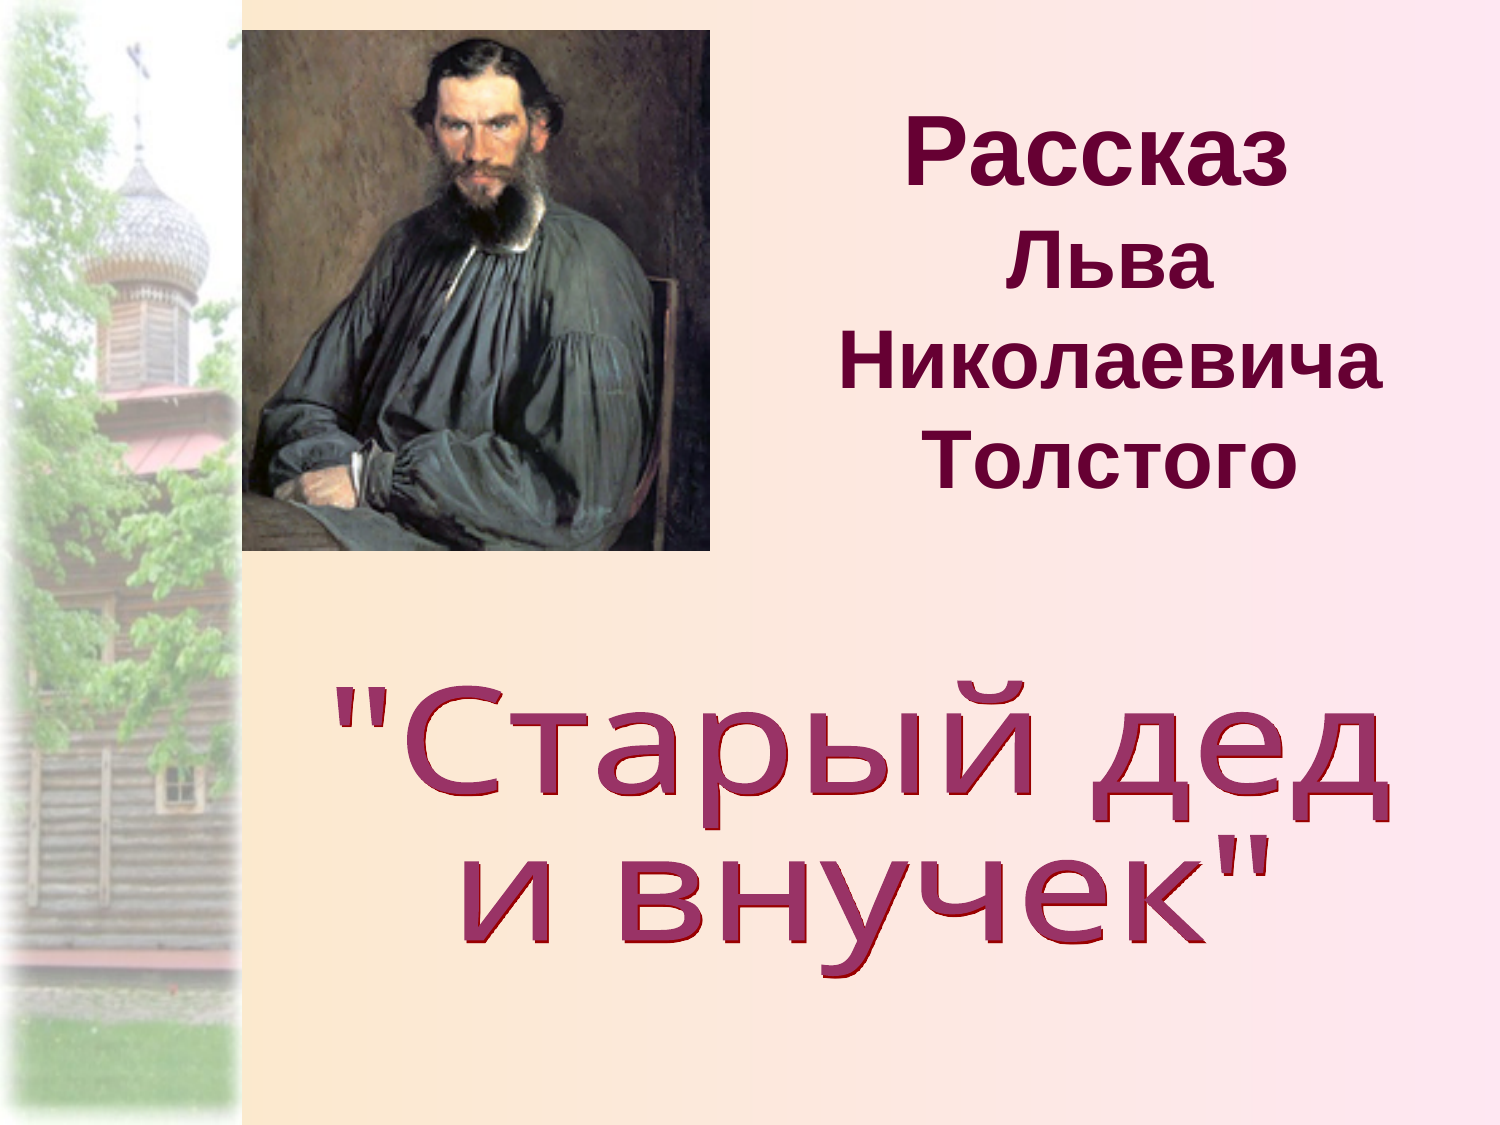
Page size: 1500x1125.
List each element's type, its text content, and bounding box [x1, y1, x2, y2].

text_box "Старый дед и внучек" [464, 861, 547, 941]
picture [242, 30, 710, 551]
text_box "Старый дед и внучек" [407, 685, 502, 795]
text_box "Старый дед и внучек" [368, 687, 386, 726]
text_box "Старый дед и внучек" [1200, 711, 1281, 795]
text_box "Старый дед и внучек" [598, 712, 674, 795]
text_box "Старый дед и внучек" [703, 711, 787, 829]
text_box "Старый дед и внучек" [946, 713, 1030, 793]
text_box Рассказ Льва Николаевича Толстого [809, 78, 1412, 514]
text_box "Старый дед и внучек" [1092, 713, 1188, 821]
text_box "Старый дед и внучек" [1292, 713, 1388, 821]
text_box "Старый дед и внучек" [1129, 861, 1205, 941]
text_box "Старый дед и внучек" [957, 680, 1023, 704]
text_box "Старый дед и внучек" [1250, 834, 1267, 874]
text_box "Старый дед и внучек" [1218, 834, 1235, 874]
text_box "Старый дед и внучек" [901, 713, 917, 793]
text_box "Старый дед и внучек" [722, 861, 805, 941]
text_box "Старый дед и внучек" [622, 861, 701, 941]
text_box "Старый дед и внучек" [1025, 859, 1106, 942]
text_box "Старый дед и внучек" [510, 713, 587, 793]
text_box "Старый дед и внучек" [810, 713, 886, 793]
text_box "Старый дед и внучек" [336, 687, 354, 726]
text_box "Старый дед и внучек" [819, 861, 909, 977]
text_box [0, 0, 242, 1125]
text_box "Старый дед и внучек" [921, 861, 1001, 941]
